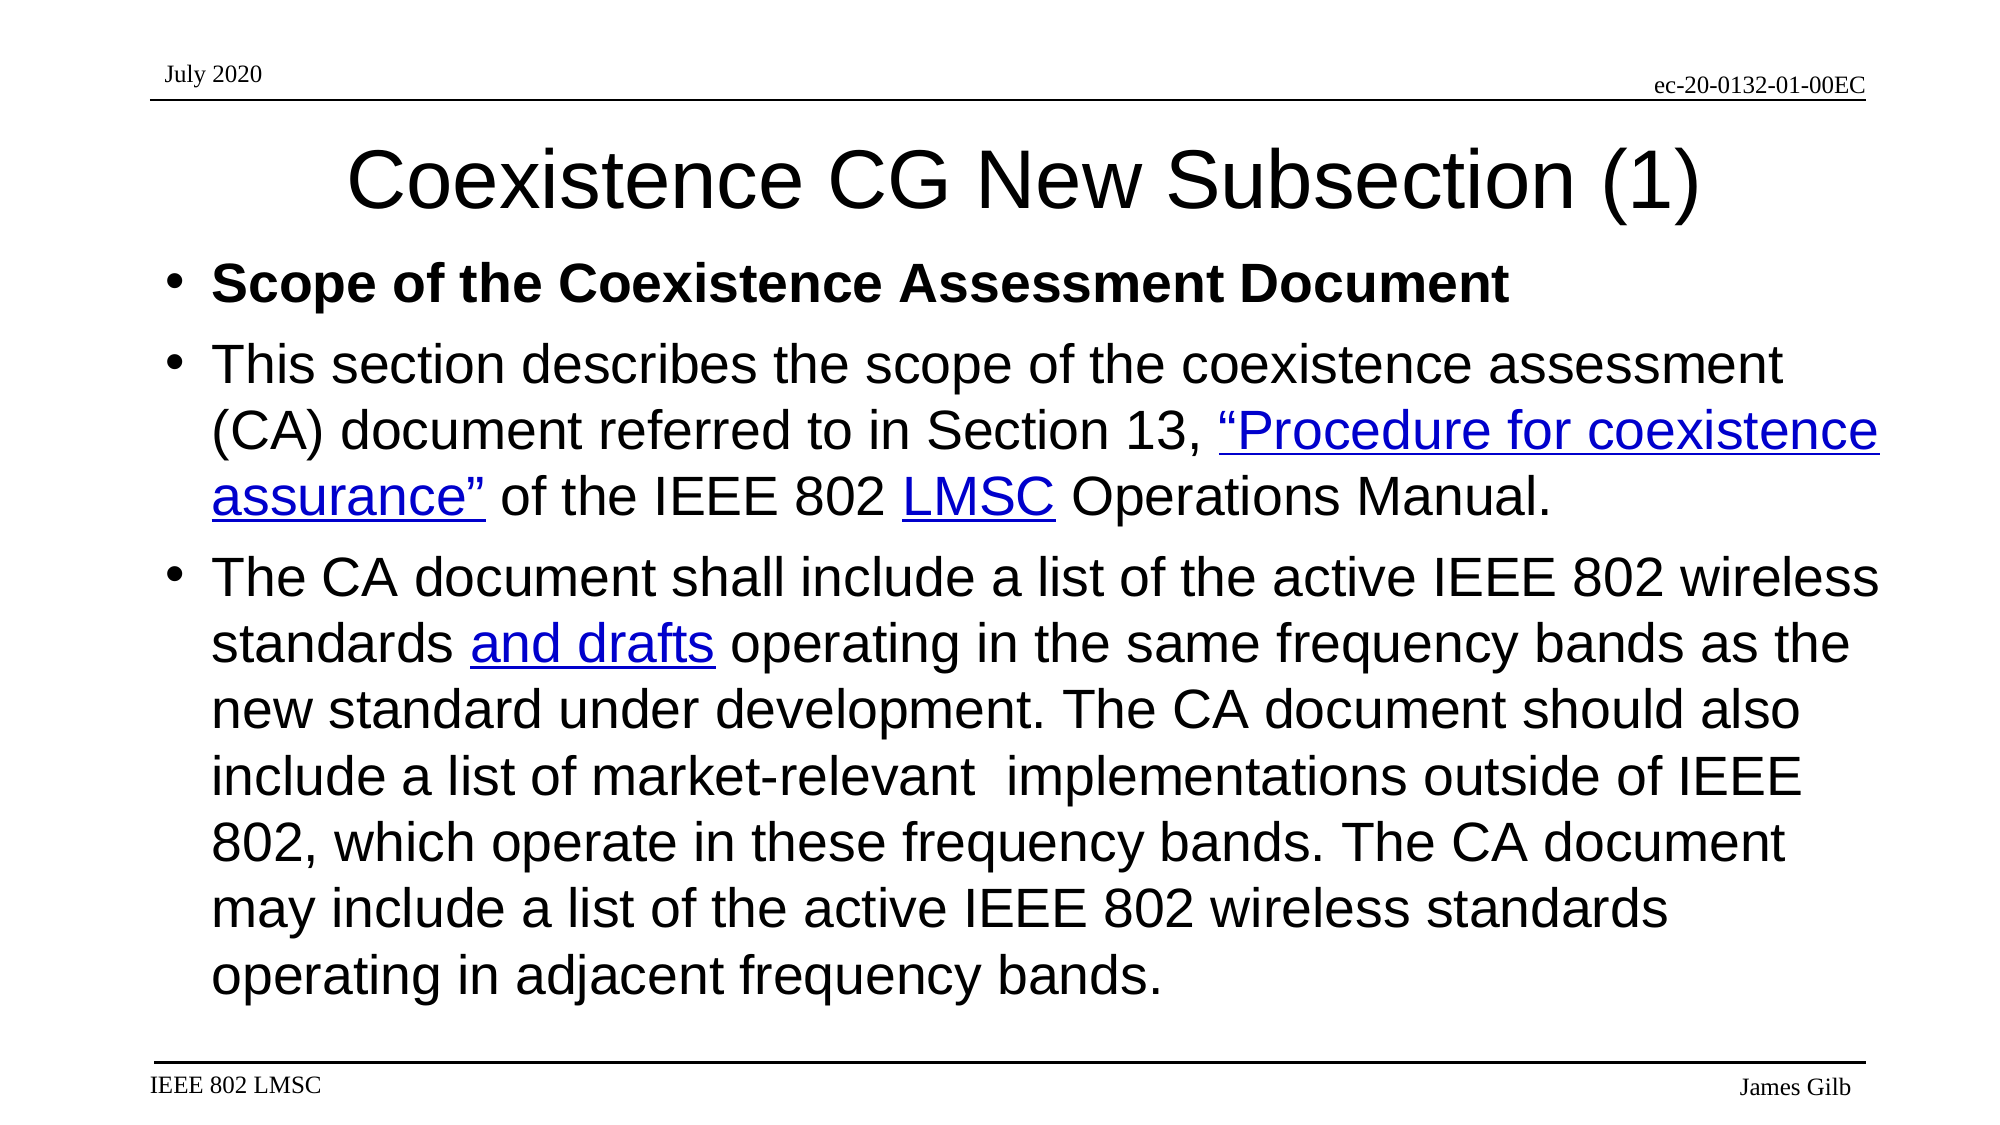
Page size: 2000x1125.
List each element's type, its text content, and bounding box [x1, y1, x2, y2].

list Scope of the Coexistence Assessment Document This section describes the scope of the coexistence assessment (CA) document referred to in Section 13, “Procedure for coexistence assurance” of the IEEE 802 LMSC Operations Manual. The CA document shall include a list of the active IEEE 802 wireless standards and drafts operating in the same frequency bands as the new standard under development. The CA document should also include a list of market-relevant implementations outside of IEEE 802, which operate in these frequency bands. The CA document may include a list of the active IEEE 802 wireless standards operating in adjacent frequency bands. [149, 239, 1900, 1051]
title Coexistence CG New Subsection (1) [149, 112, 1900, 238]
